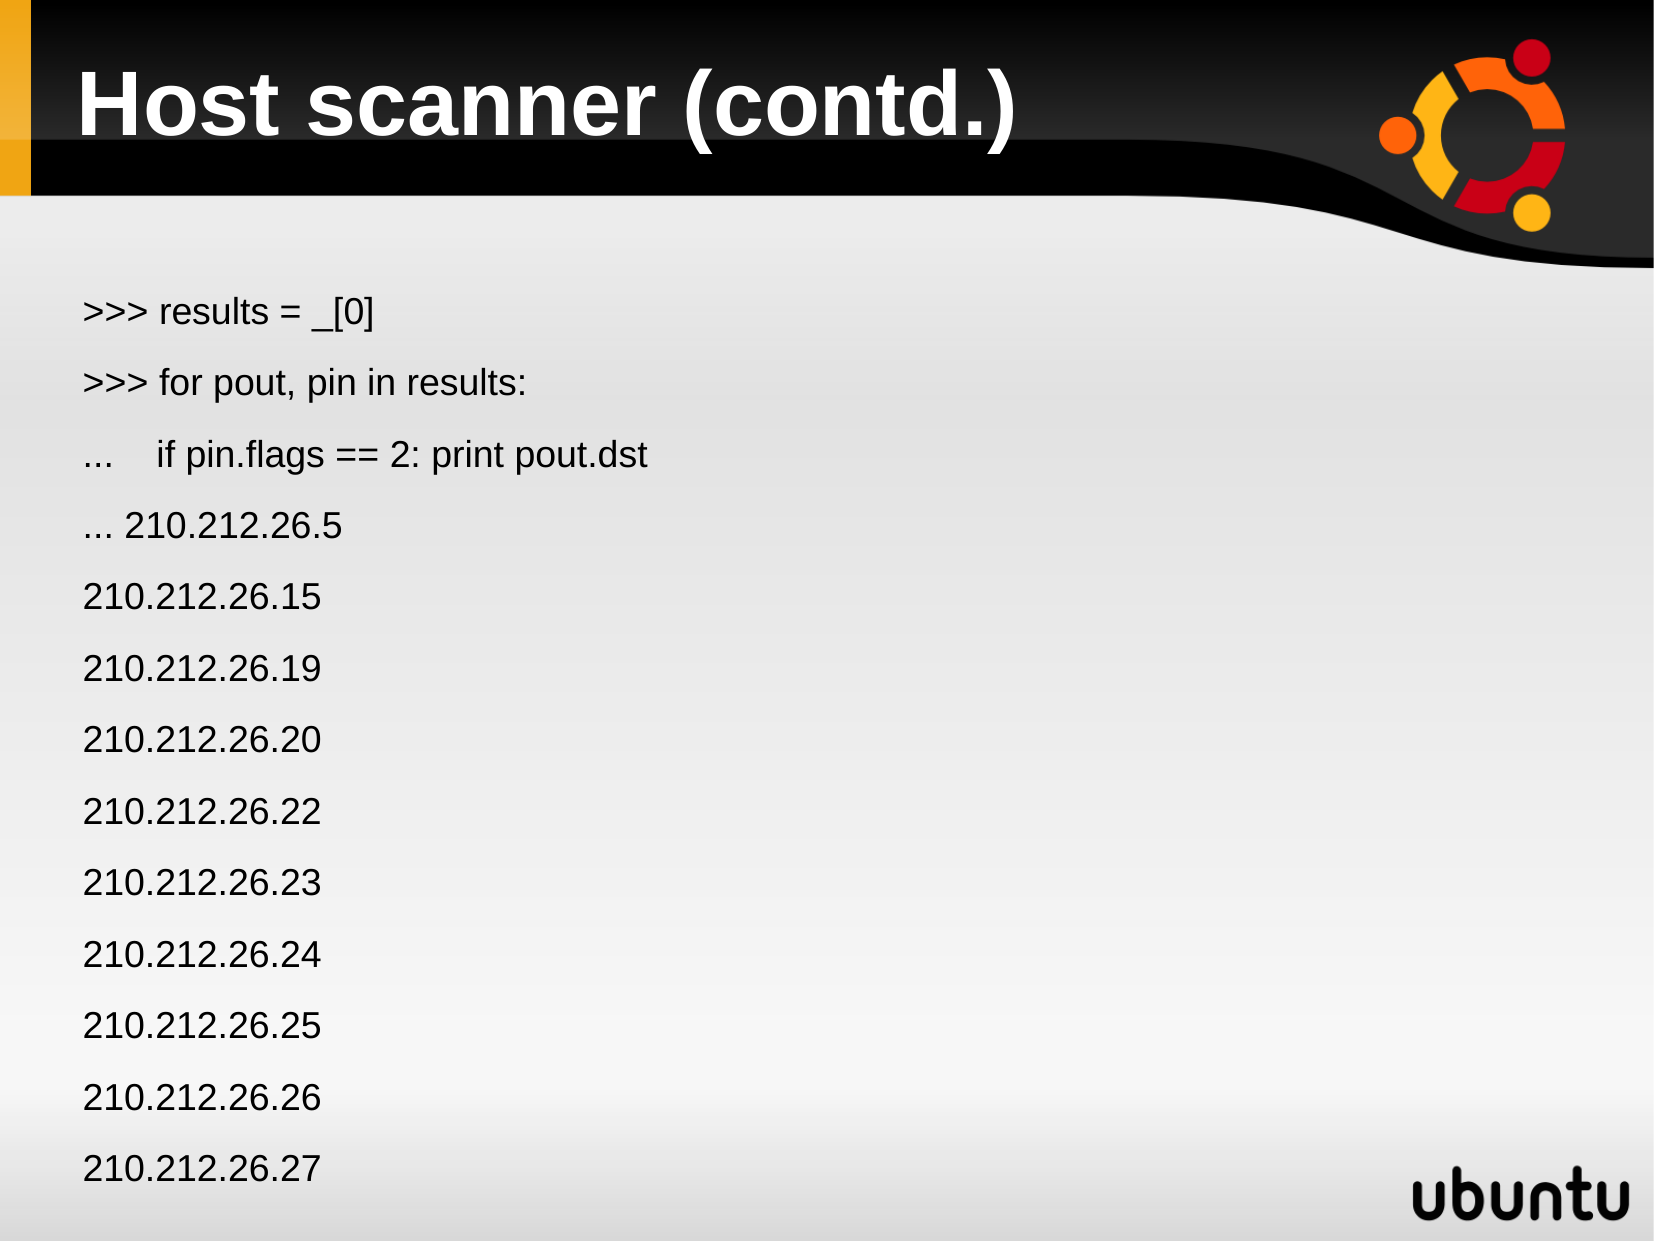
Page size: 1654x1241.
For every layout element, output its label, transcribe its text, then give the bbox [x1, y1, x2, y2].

title Host scanner (contd.) [76, 7, 1565, 200]
picture [0, 0, 1654, 1241]
list >>> results = _[0] >>> for pout, pin in results: ... if pin.flags == 2: print pout.dst ... 210.212.26.5 210.212.26.15 210.212.26.19 210.212.26.20 210.212.26.22 210.212.26.23 210.212.26.24 210.212.26.25 210.212.26.26 210.212.26.27 [82, 290, 1571, 1190]
